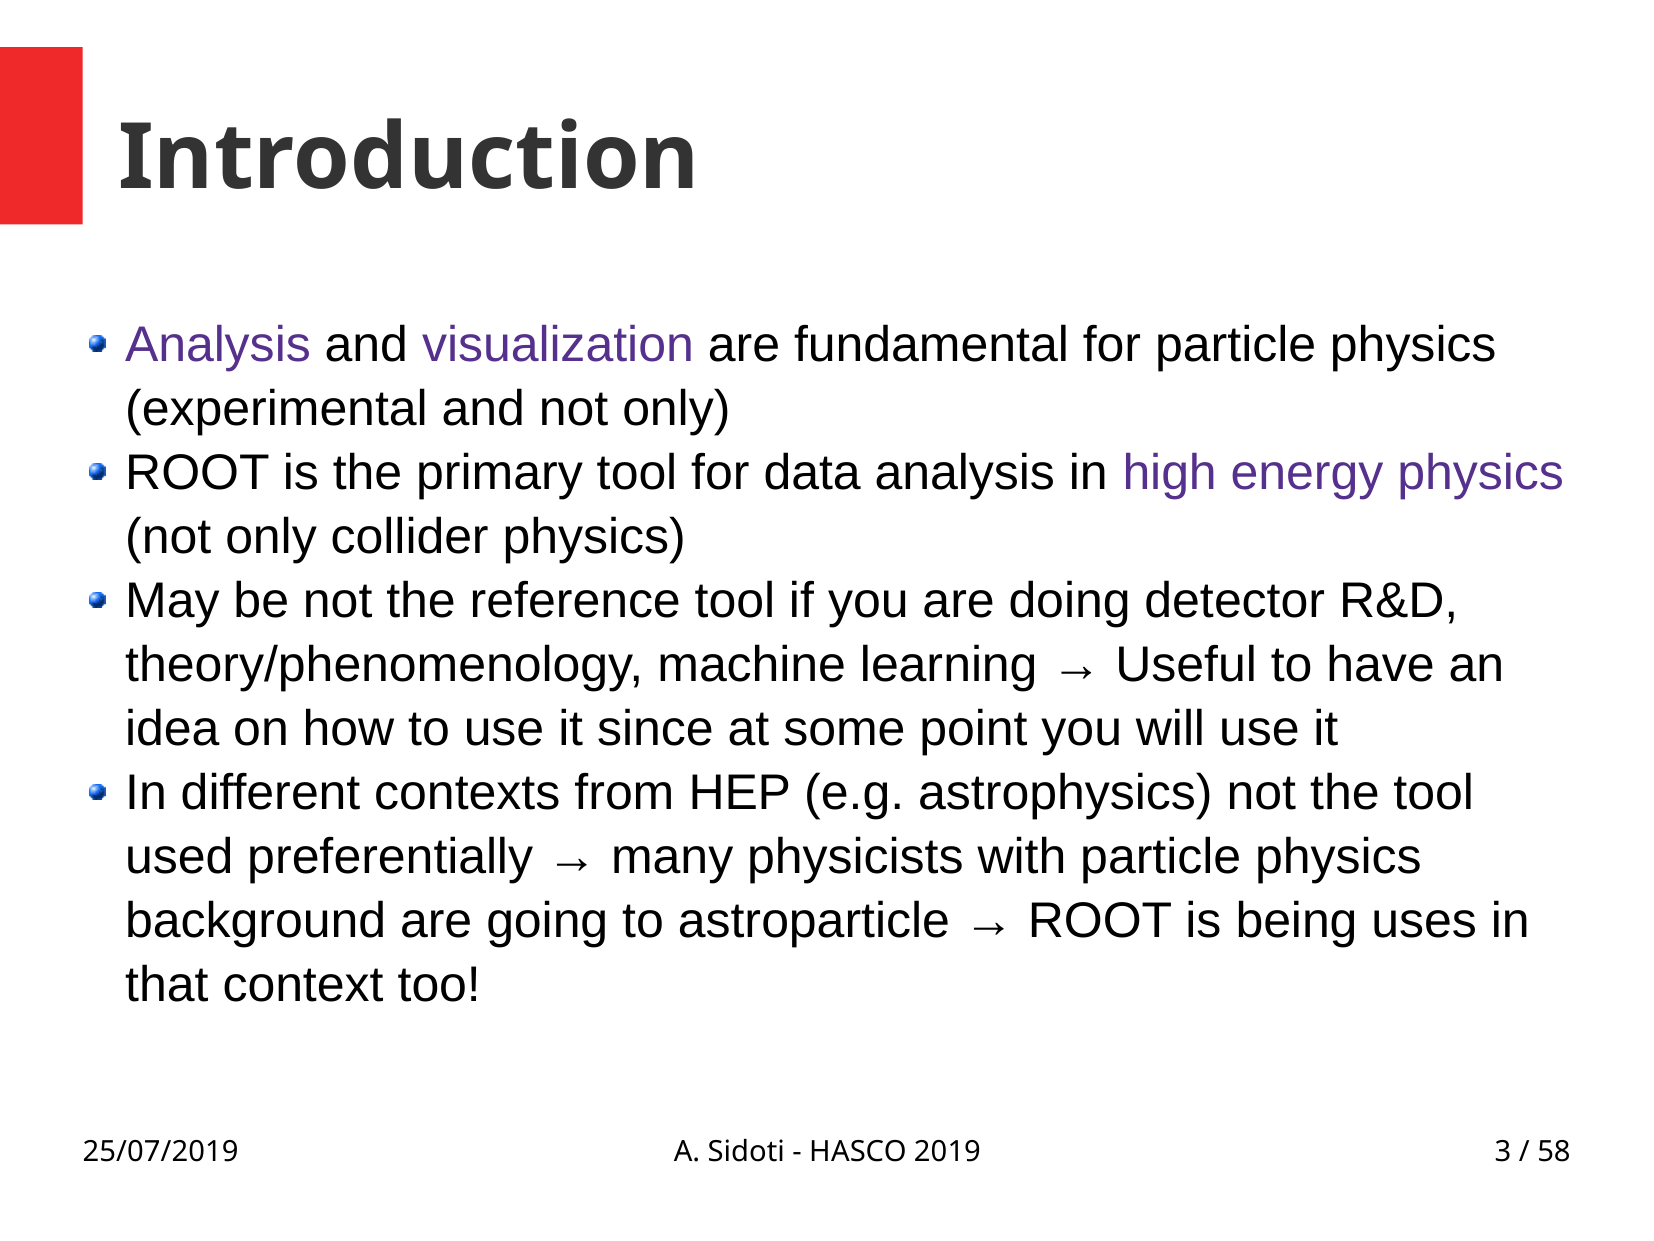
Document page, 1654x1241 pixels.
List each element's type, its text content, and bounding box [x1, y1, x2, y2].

title Introduction [118, 49, 1571, 257]
text_box Analysis and visualization are fundamental for particle physics (experimental and not only) ROOT is the primary tool for data analysis in high energy physics (not only collider physics) May be not the reference tool if you are doing detector R&D, theory/phenomenology, machine learning → Useful to have an idea on how to use it since at some point you will use it In different contexts from HEP (e.g. astrophysics) not the tool used preferentially → many physicists with particle physics background are going to astroparticle → ROOT is being uses in that context too! [75, 300, 1606, 1020]
